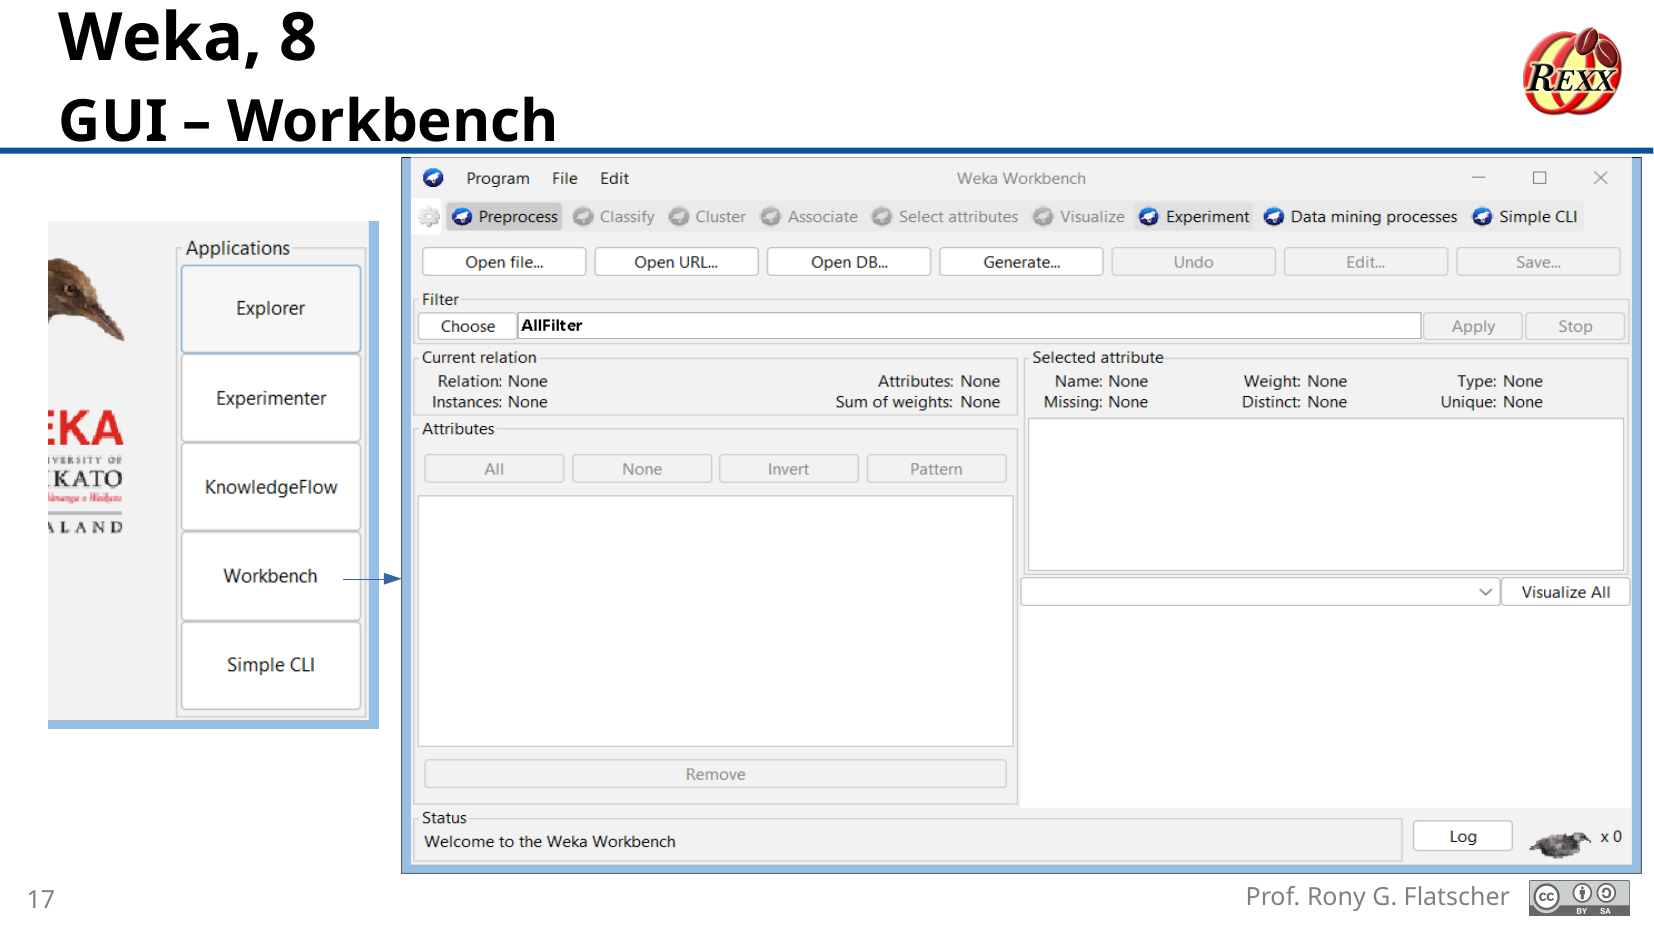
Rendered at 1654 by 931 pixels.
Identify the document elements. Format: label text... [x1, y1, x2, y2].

title Weka, 8 GUI – Workbench [0, 0, 1654, 156]
picture [401, 157, 1642, 874]
picture [48, 221, 379, 729]
